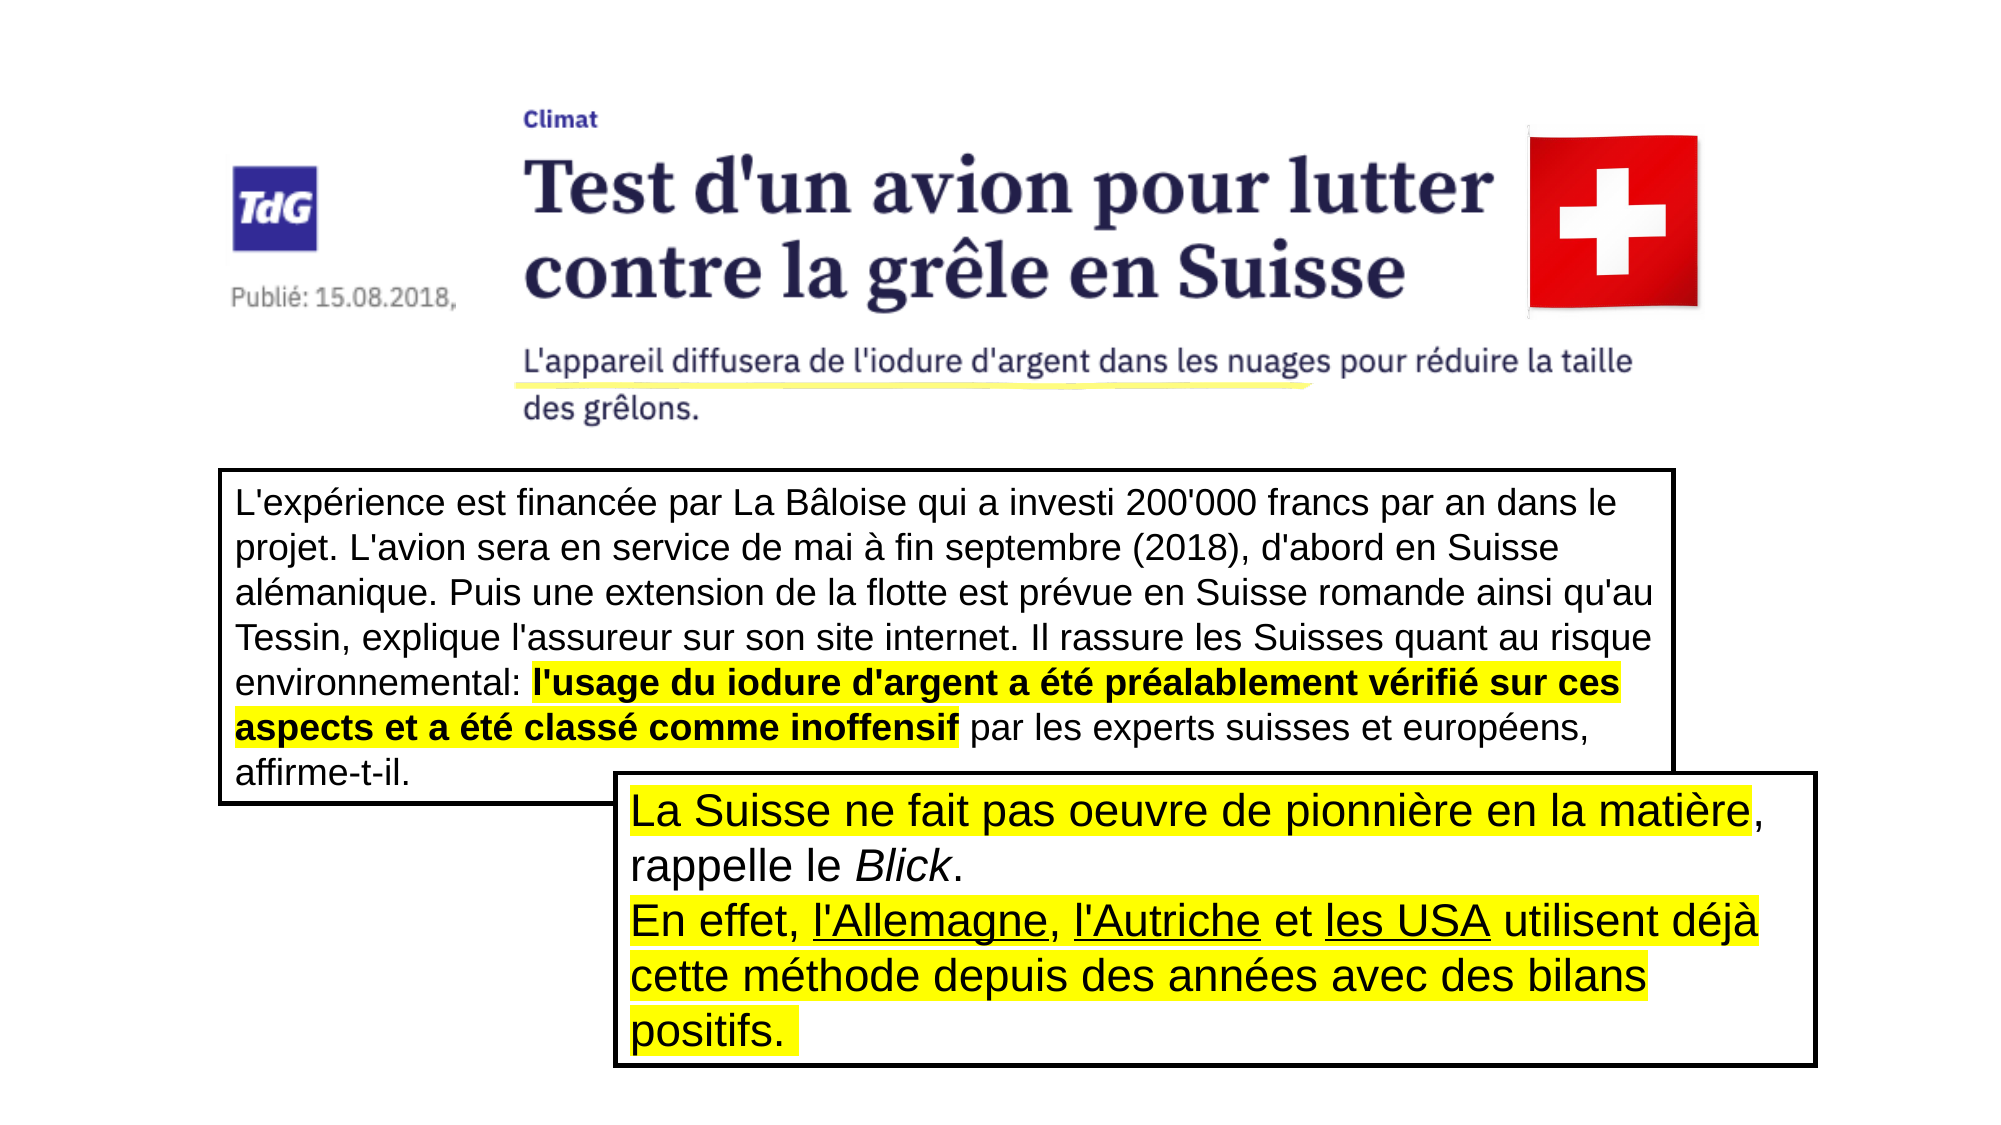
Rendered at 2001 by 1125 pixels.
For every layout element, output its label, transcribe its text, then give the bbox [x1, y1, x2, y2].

picture [219, 273, 456, 320]
picture [225, 154, 338, 266]
text_box La Suisse ne fait pas oeuvre de pionnière en la matière, rappelle le Blick. En effet, l'Allemagne, l'Autriche et les USA utilisent déjà cette méthode depuis des années avec des bilans positifs. [615, 772, 1816, 1066]
picture [509, 97, 1705, 449]
text_box L'expérience est financée par La Bâloise qui a investi 200'000 francs par an dans le projet. L'avion sera en service de mai à fin septembre (2018), d'abord en Suisse alémanique. Puis une extension de la flotte est prévue en Suisse romande ainsi qu'au Tessin, explique l'assureur sur son site internet. Il rassure les Suisses quant au risque environnemental: l'usage du iodure d'argent a été préalablement vérifié sur ces aspects et a été classé comme inoffensif par les experts suisses et européens, affirme-t-il. [219, 469, 1674, 804]
